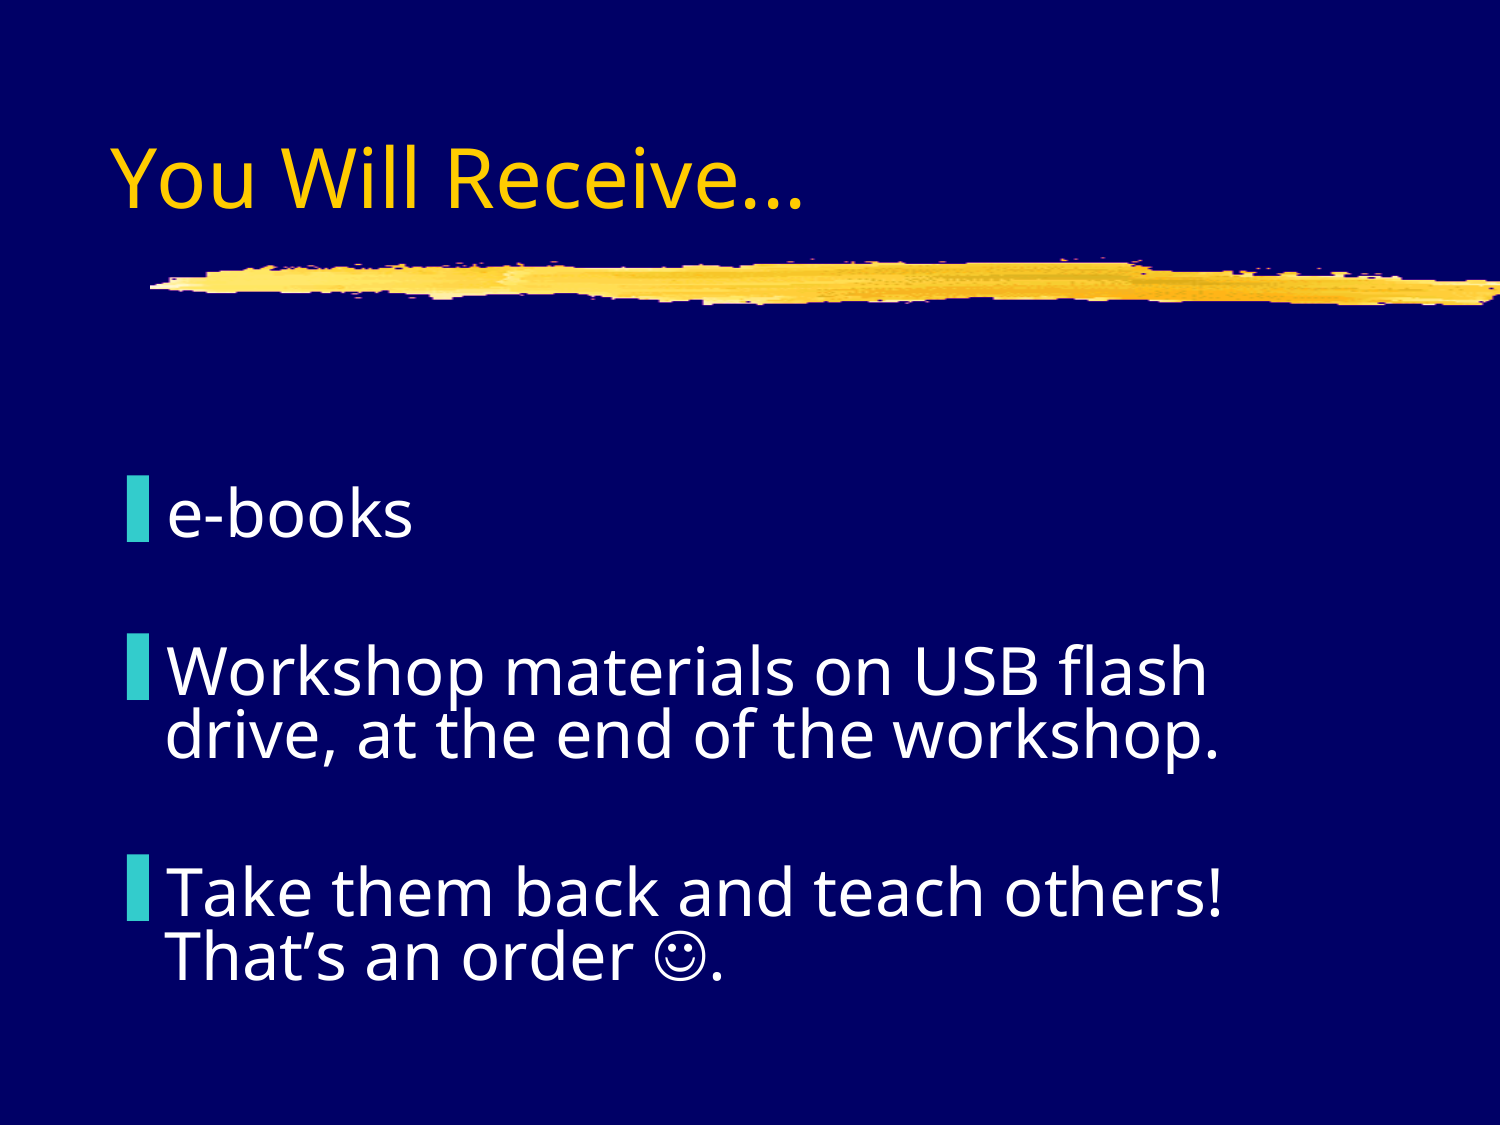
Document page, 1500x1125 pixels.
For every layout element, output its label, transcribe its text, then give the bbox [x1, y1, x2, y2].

title You Will Receive... [110, 78, 1391, 297]
picture [150, 252, 1500, 316]
list e-books Workshop materials on USB flash drive, at the end of the workshop. Take them back and teach others! That’s an order . [110, 312, 1391, 1118]
